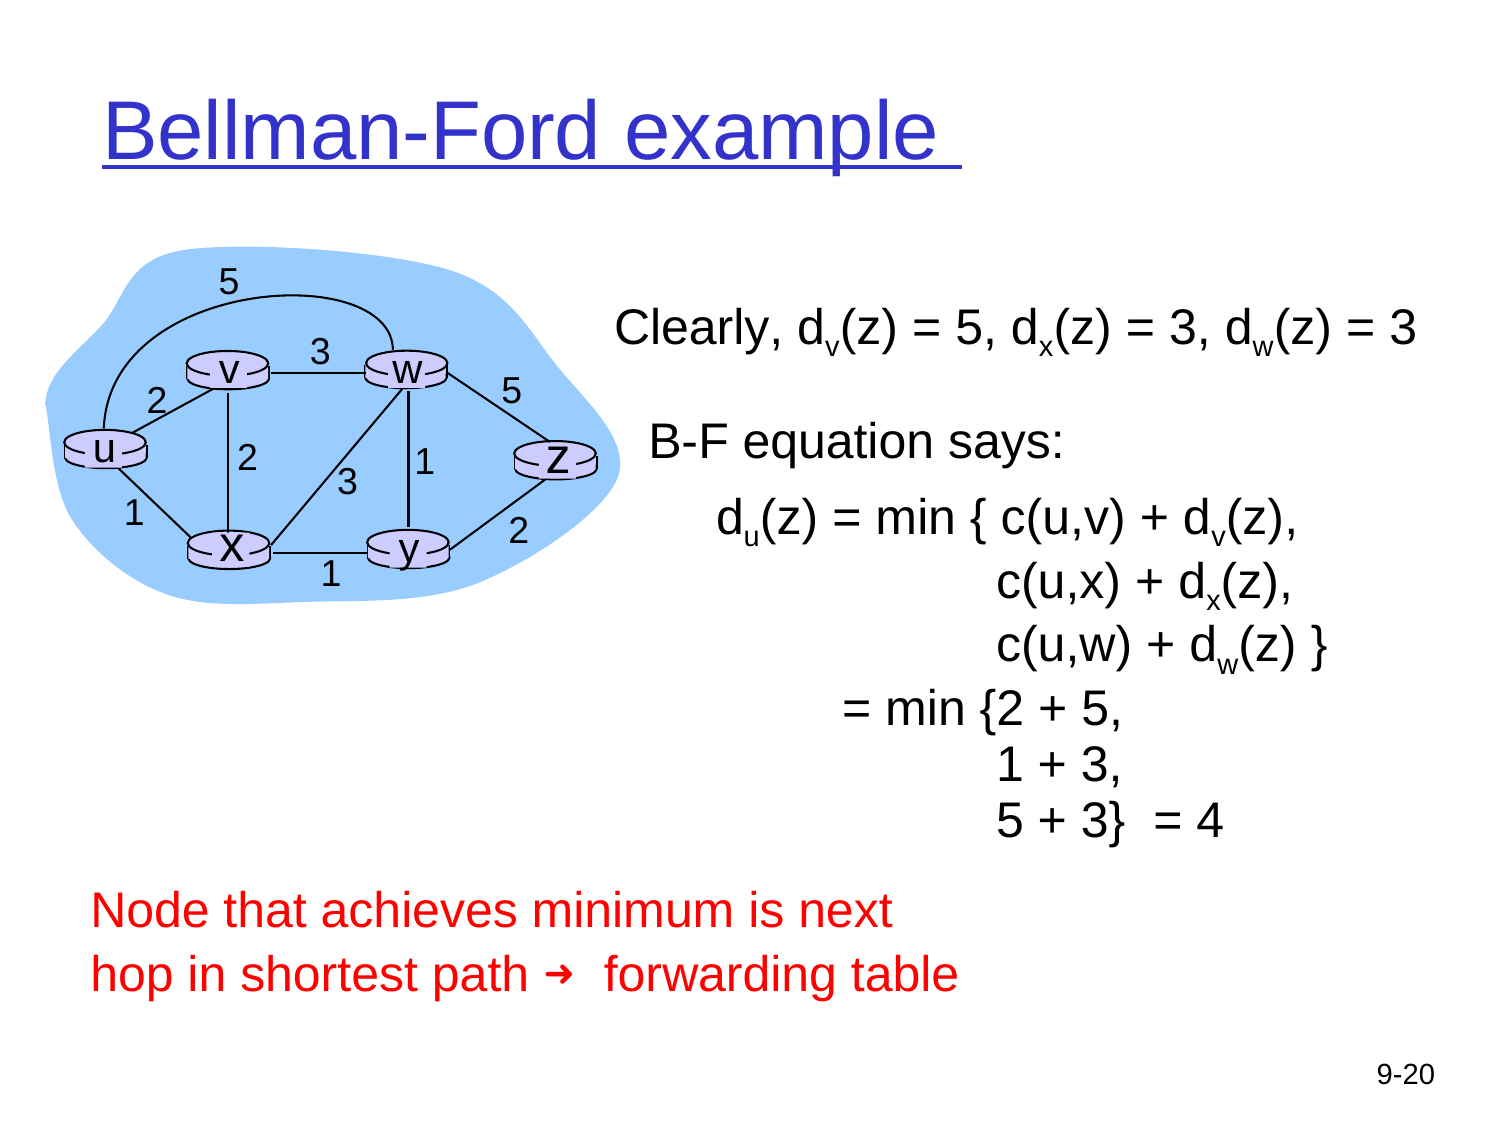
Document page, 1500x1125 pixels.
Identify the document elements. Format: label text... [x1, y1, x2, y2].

title Bellman-Ford example [87, 37, 1363, 225]
text_box 5 [203, 253, 255, 311]
text_box 2 [131, 371, 183, 429]
text_box 1 [399, 433, 451, 491]
text_box 3 [294, 322, 346, 381]
text_box 2 [493, 501, 544, 560]
text_box 1 [305, 544, 357, 603]
text_box z [530, 420, 586, 492]
text_box B-F equation says: [633, 405, 1080, 477]
text_box 2 [222, 428, 273, 486]
text_box y [383, 517, 435, 580]
text_box 5 [486, 361, 537, 420]
text_box du(z) = min { c(u,v) + dv(z), c(u,x) + dx(z), c(u,w) + dw(z) } = min {2 + 5, 1 + 3, 5 + 3} = 4 [701, 481, 1343, 856]
text_box [45, 246, 621, 605]
text_box Node that achieves minimum is next hop in shortest path ➜ forwarding table [75, 874, 975, 1015]
text_box u [78, 417, 131, 480]
text_box v [204, 337, 255, 400]
text_box 3 [322, 452, 373, 511]
text_box [521, 420, 530, 426]
text_box w [377, 337, 438, 400]
text_box 1 [108, 483, 160, 542]
text_box Clearly, dv(z) = 5, dx(z) = 3, dw(z) = 3 [599, 291, 1433, 371]
text_box x [204, 508, 260, 580]
